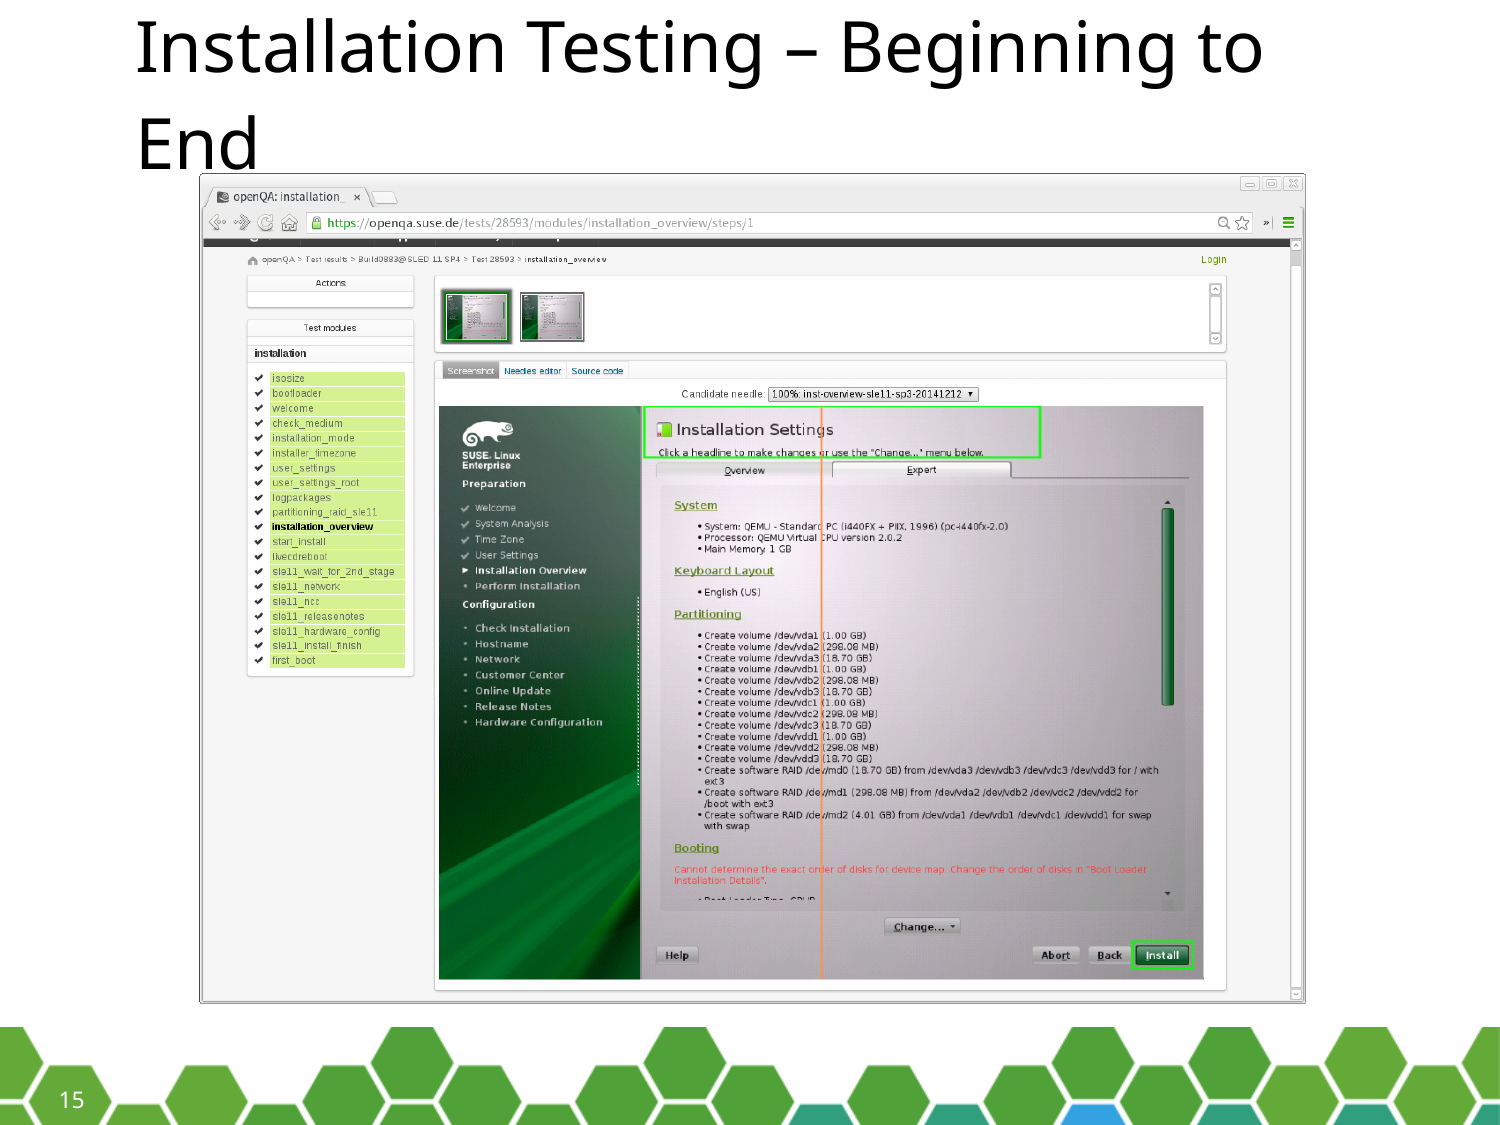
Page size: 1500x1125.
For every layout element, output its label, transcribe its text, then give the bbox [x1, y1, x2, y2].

picture [199, 173, 1306, 1004]
picture [0, 1027, 1500, 1125]
title Installation Testing – Beginning to End [135, 12, 1372, 175]
